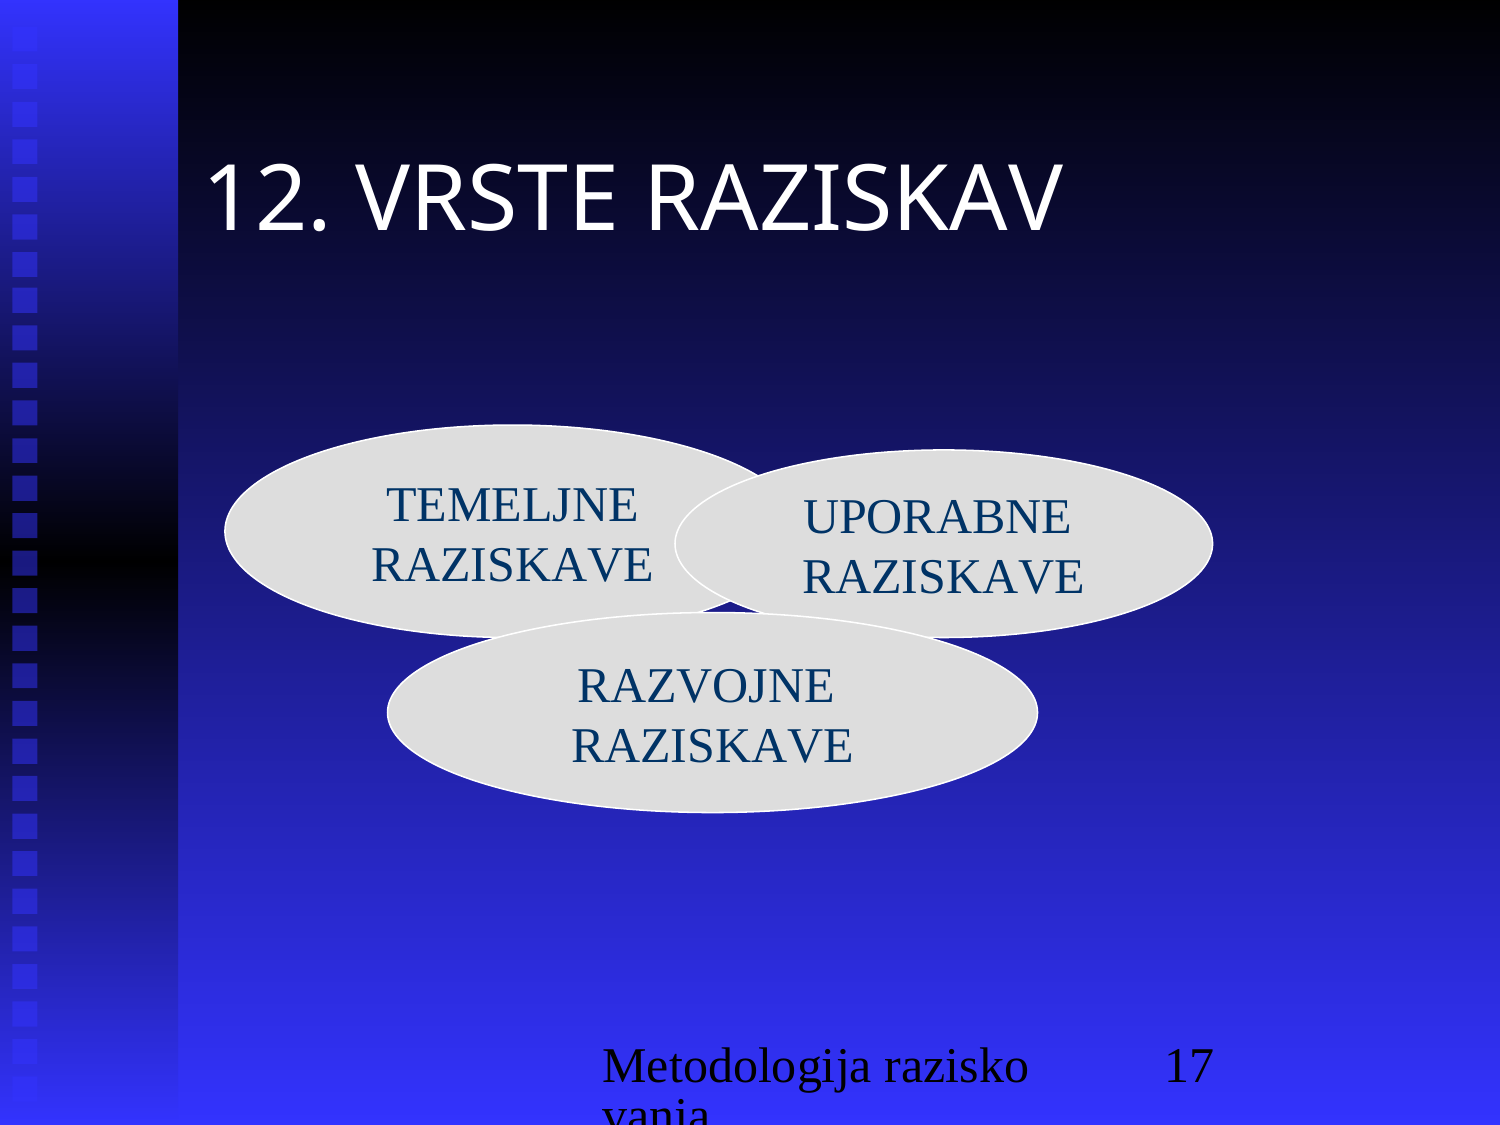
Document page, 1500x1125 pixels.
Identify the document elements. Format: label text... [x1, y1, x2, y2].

title 12. VRSTE RAZISKAV [187, 99, 1463, 288]
text_box TEMELJNE RAZISKAVE [224, 425, 757, 638]
text_box RAZVOJNE RAZISKAVE [387, 612, 1038, 813]
text_box UPORABNE RAZISKAVE [675, 449, 1213, 638]
